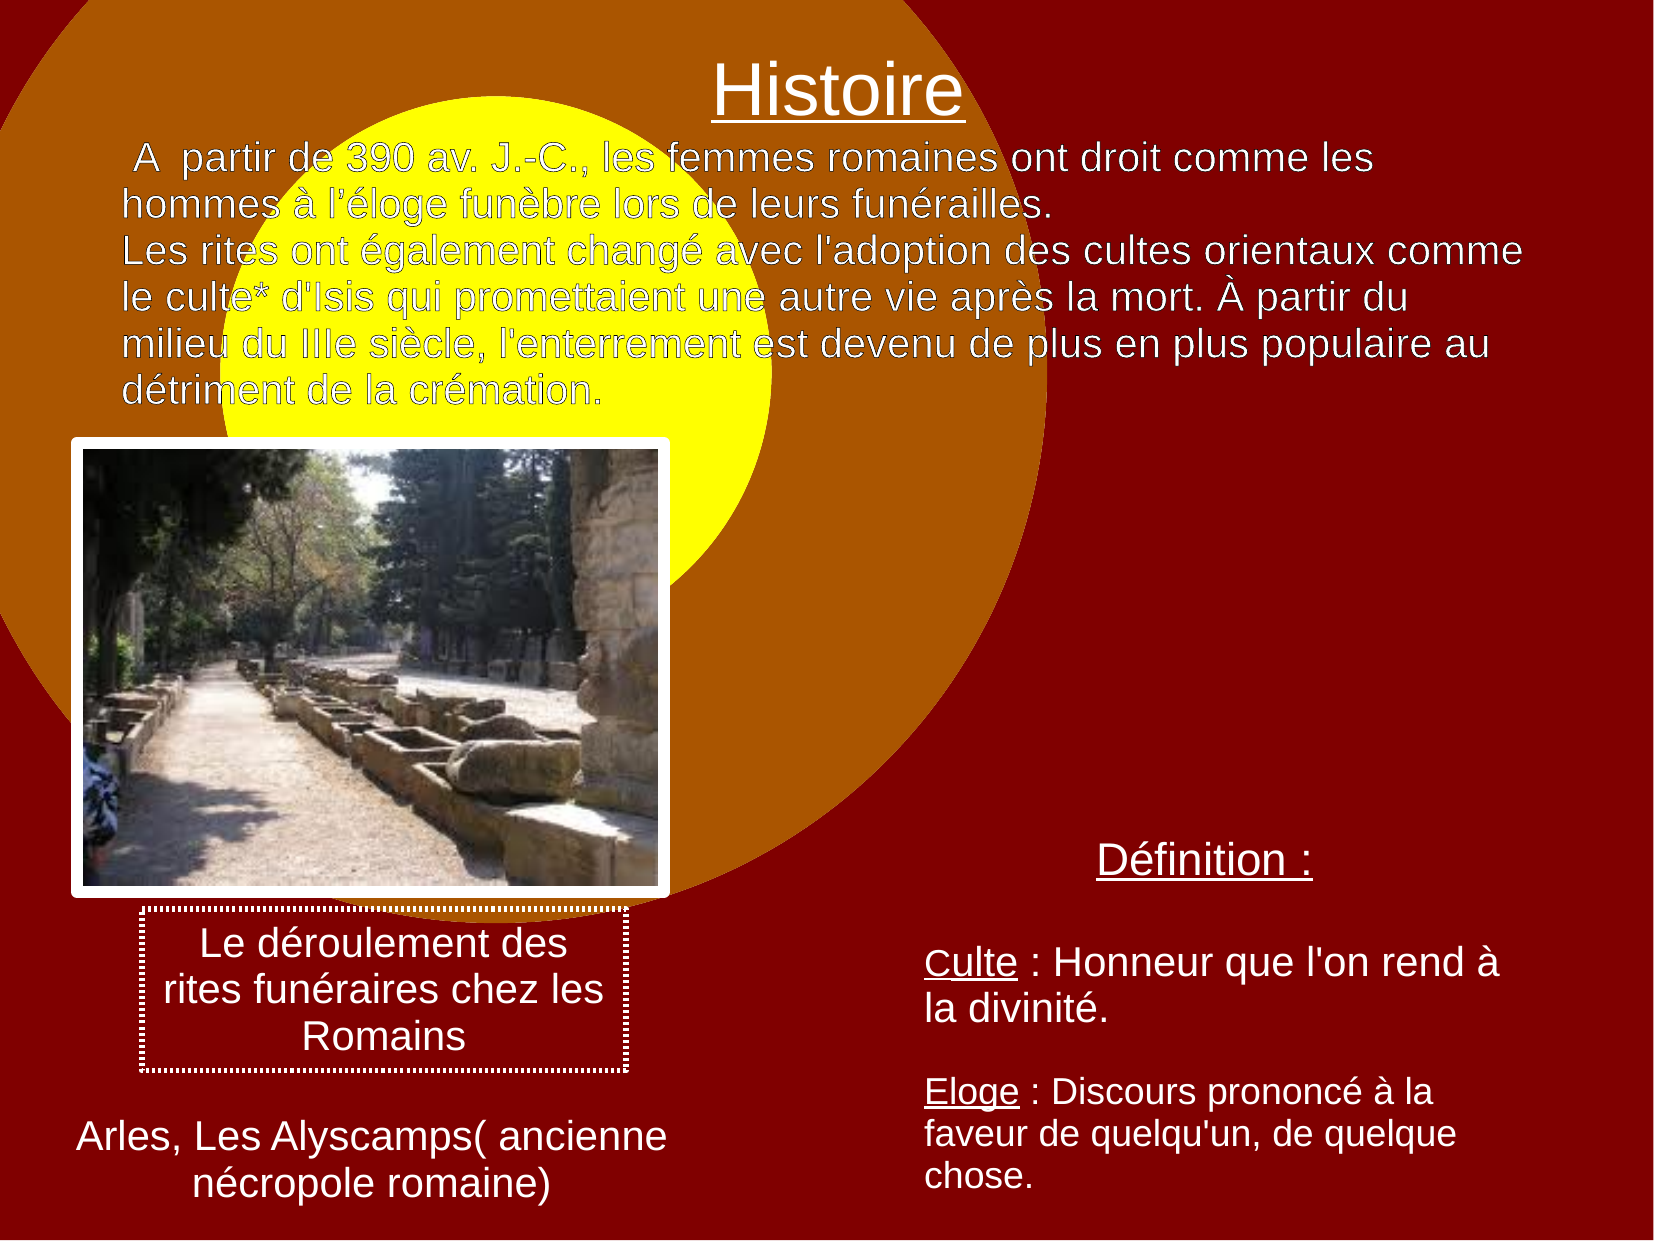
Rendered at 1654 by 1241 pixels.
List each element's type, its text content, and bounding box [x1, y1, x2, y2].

text_box Définition : [992, 826, 1418, 893]
text_box Le déroulement des rites funéraires chez les Romains [141, 909, 626, 1071]
text_box A partir de 390 av. J.-C., les femmes romaines ont droit comme les hommes à l’éloge funèbre lors de leurs funérailles. Les rites ont également changé avec l'adoption des cultes orientaux comme le culte* d'Isis qui promettaient une autre vie après la mort. À partir du milieu du IIIe siècle, l'enterrement est devenu de plus en plus populaire au détriment de la crémation. [106, 126, 1543, 520]
text_box Culte : Honneur que l'on rend à la divinité. [909, 931, 1516, 1040]
text_box Eloge : Discours prononcé à la faveur de quelqu'un, de quelque chose. [909, 1062, 1501, 1215]
picture [82, 448, 658, 886]
list Histoire [59, 47, 1548, 375]
text_box Arles, Les Alyscamps( ancienne nécropole romaine) [0, 1105, 745, 1215]
